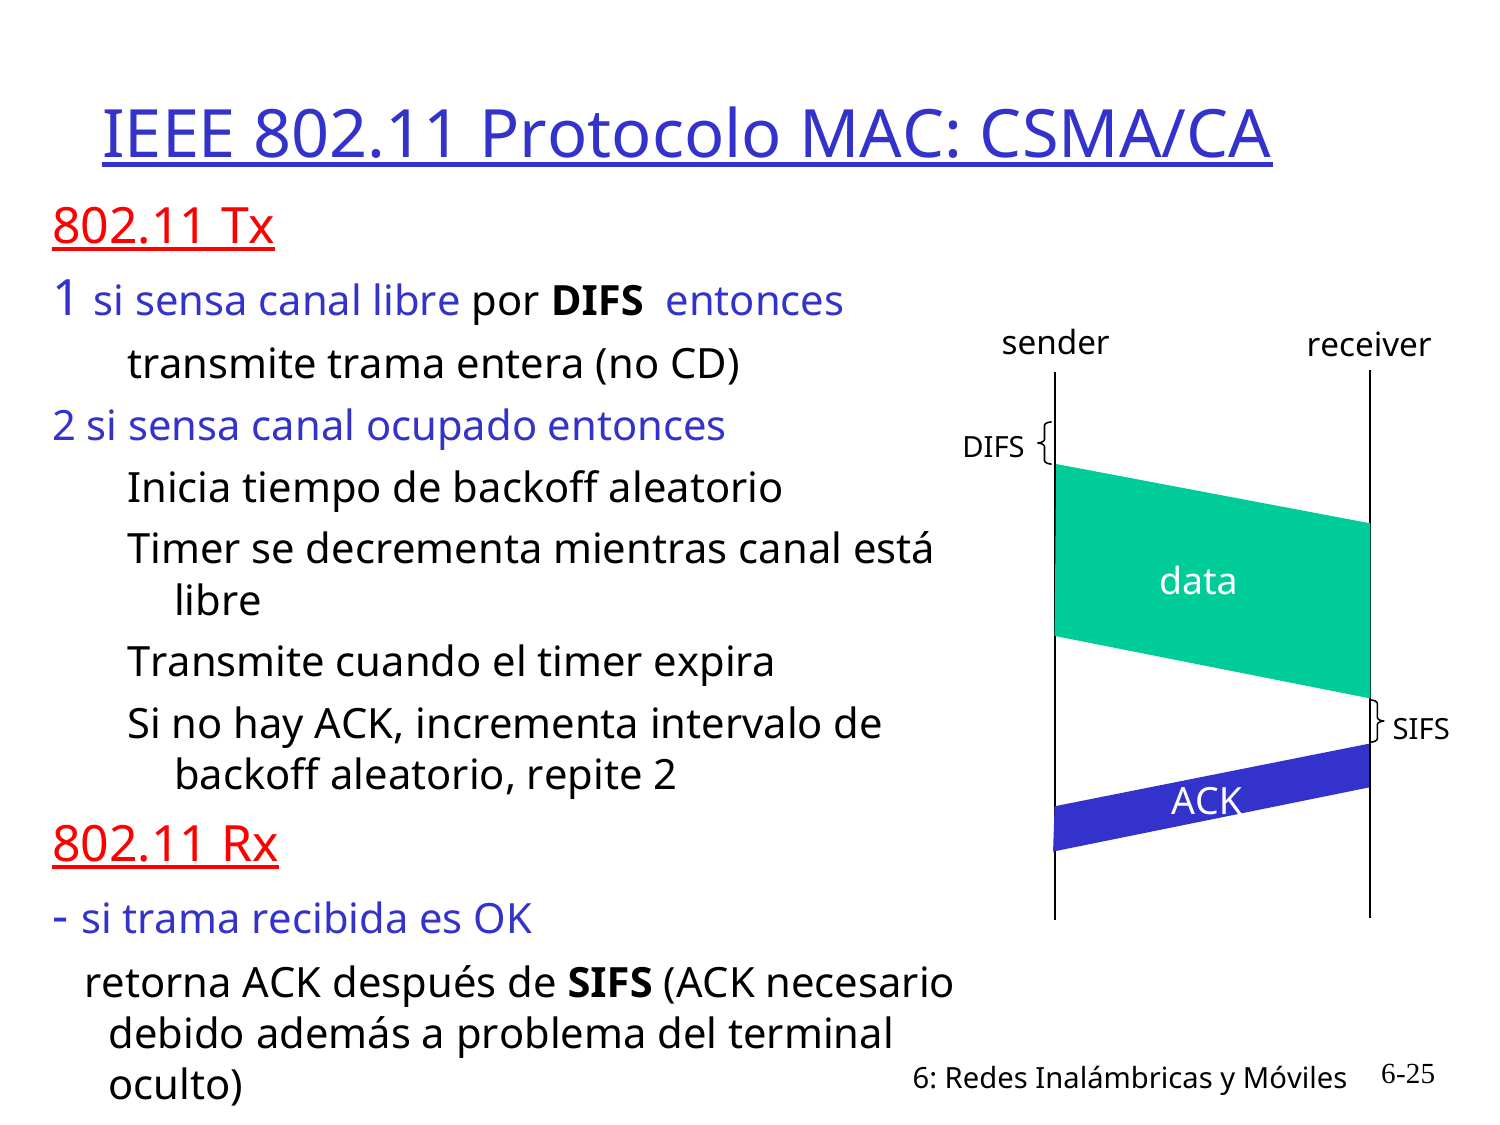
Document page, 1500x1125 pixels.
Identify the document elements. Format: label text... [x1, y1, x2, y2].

text_box sender [986, 313, 1125, 370]
text_box [1241, 743, 1369, 810]
list 802.11 Tx 1 si sensa canal libre por DIFS entonces transmite trama entera (no CD) 2 si sensa canal ocupado entonces Inicia tiempo de backoff aleatorio Timer se decrementa mientras canal está libre Transmite cuando el timer expira Si no hay ACK, incrementa intervalo de backoff aleatorio, repite 2 802.11 Rx - si trama recibida es OK retorna ACK después de SIFS (ACK necesario debido además a problema del terminal oculto) [37, 186, 1003, 1010]
title IEEE 802.11 Protocolo MAC: CSMA/CA [87, 37, 1363, 225]
text_box [1053, 786, 1160, 852]
text_box ACK [1156, 769, 1258, 830]
text_box receiver [1291, 315, 1447, 371]
text_box data [1144, 548, 1253, 610]
text_box SIFS [1377, 702, 1465, 753]
text_box DIFS [947, 421, 1040, 472]
